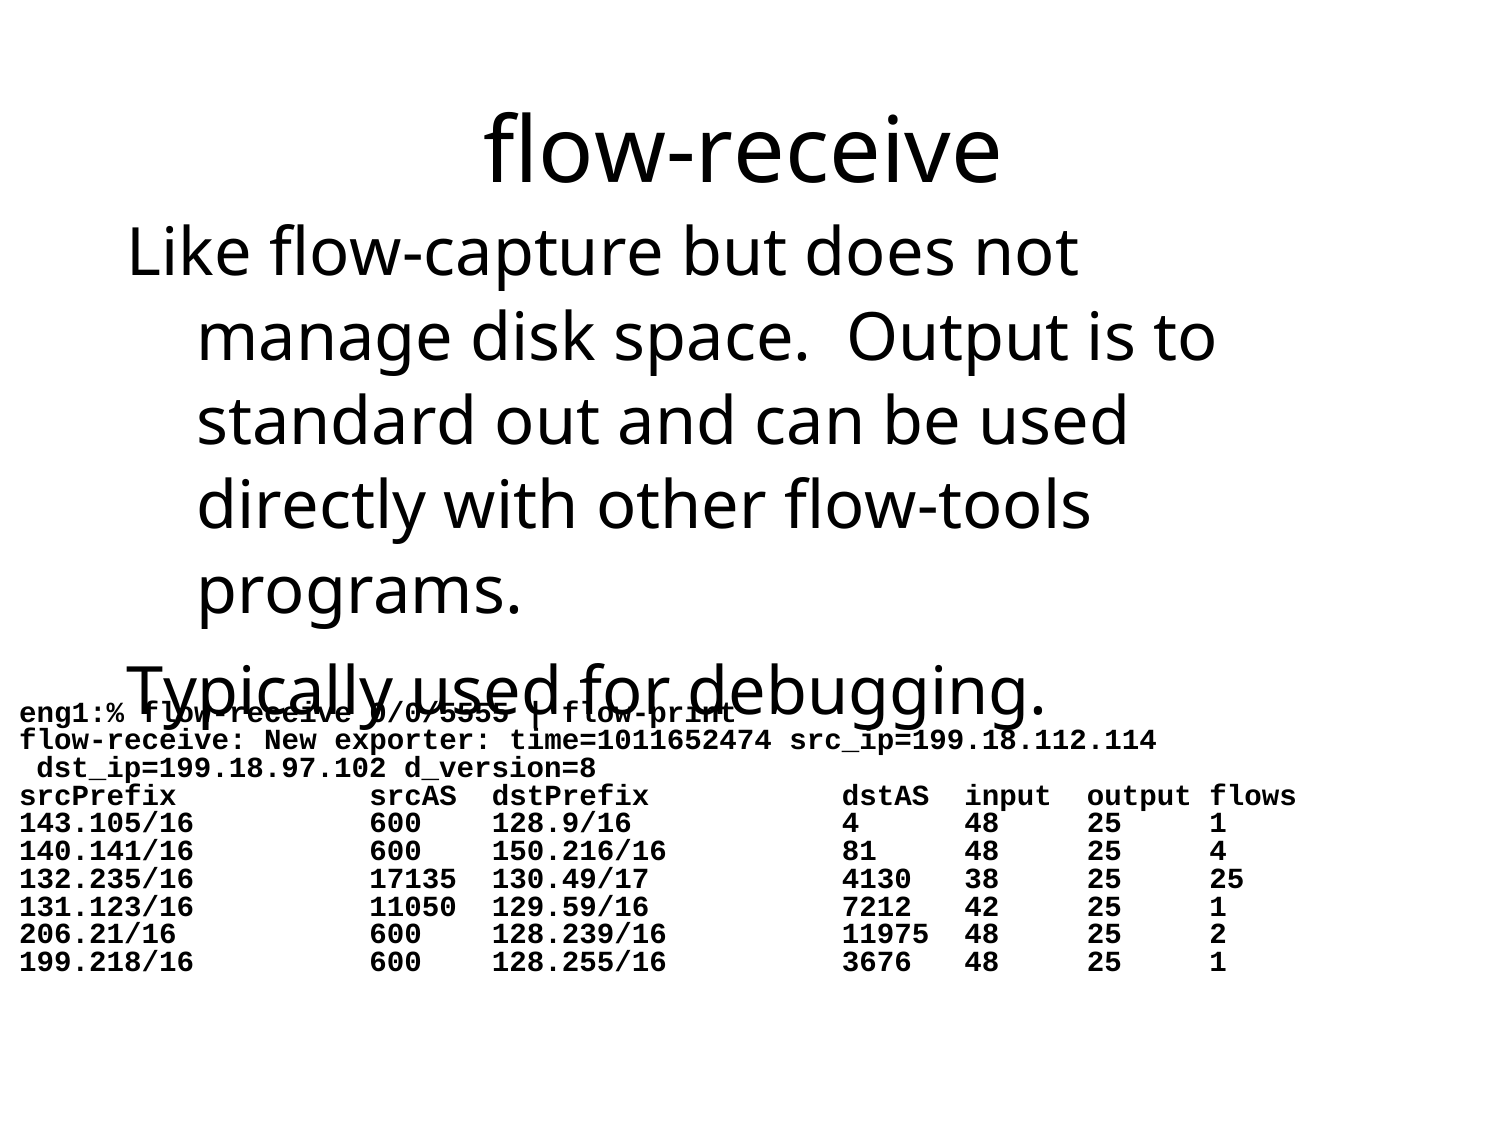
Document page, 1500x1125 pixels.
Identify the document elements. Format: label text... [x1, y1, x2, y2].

title flow-receive [112, 79, 1388, 200]
list Like flow-capture but does not manage disk space. Output is to standard out and can be used directly with other flow-tools programs. Typically used for debugging. [112, 200, 1388, 699]
text_box eng1:% flow-receive 0/0/5555 | flow-print flow-receive: New exporter: time=1011652474 src_ip=199.18.112.114 dst_ip=199.18.97.102 d_version=8 srcPrefix srcAS dstPrefix dstAS input output flows 143.105/16 600 128.9/16 4 48 25 1 140.141/16 600 150.216/16 81 48 25 4 132.235/16 17135 130.49/17 4130 38 25 25 131.123/16 11050 129.59/16 7212 42 25 1 206.21/16 600 128.239/16 11975 48 25 2 199.218/16 600 128.255/16 3676 48 25 1 [13, 699, 1426, 977]
